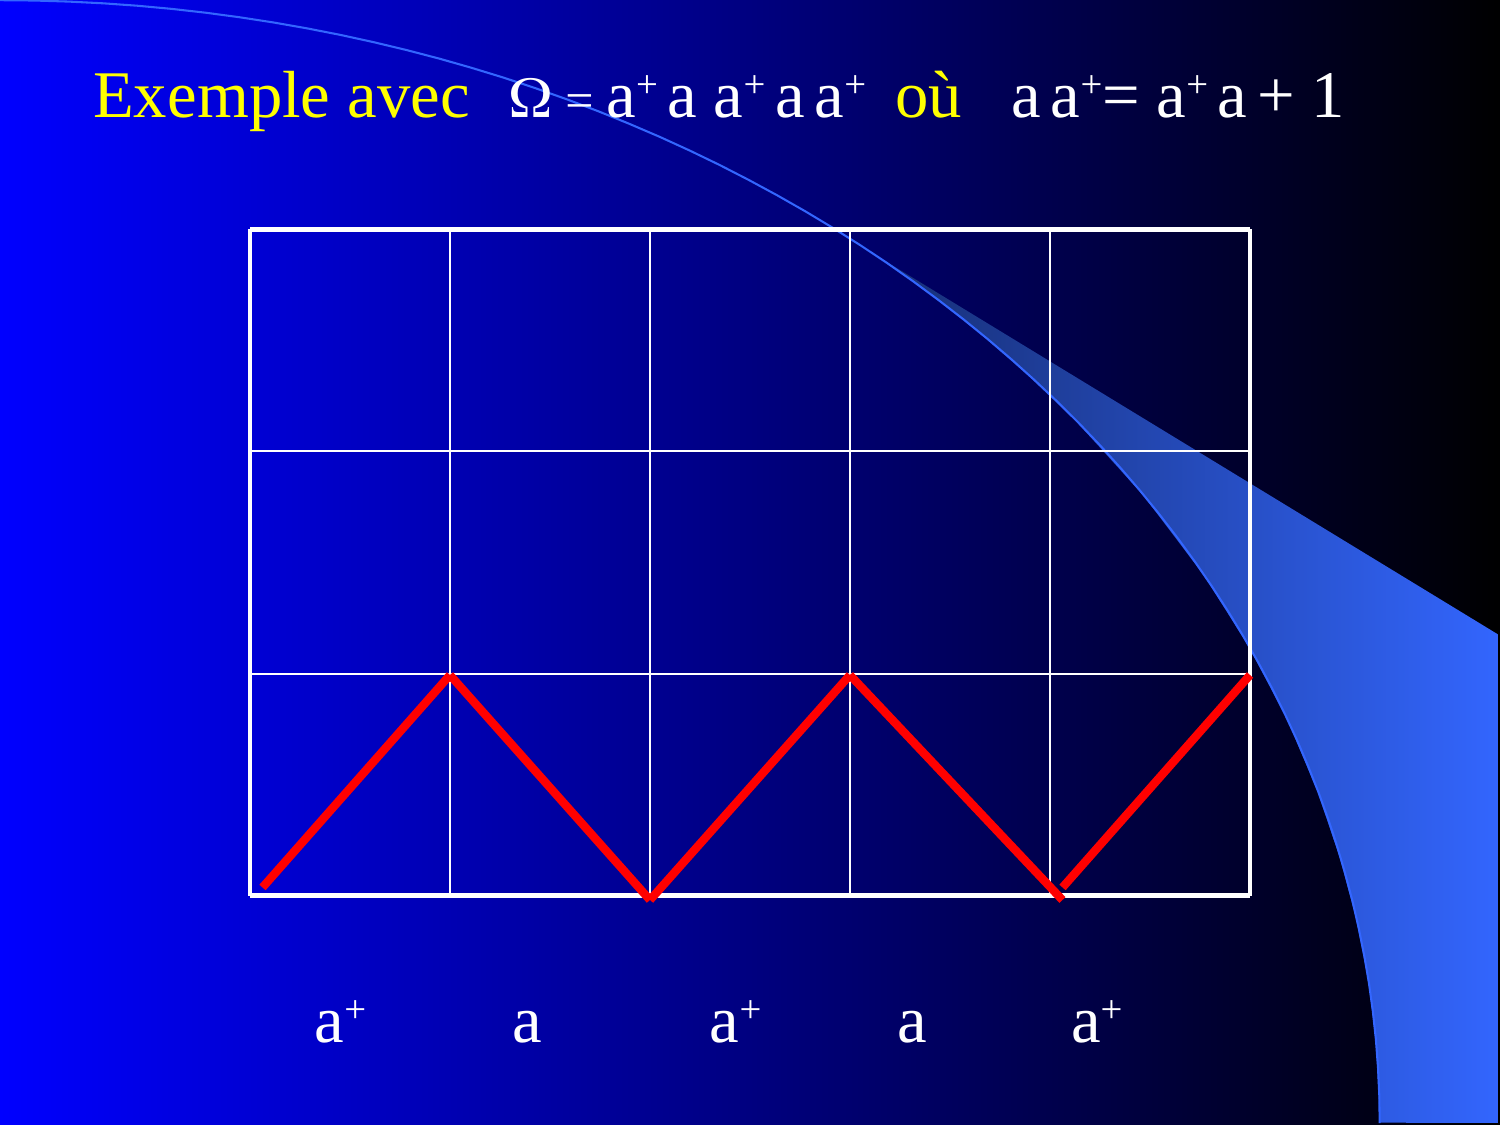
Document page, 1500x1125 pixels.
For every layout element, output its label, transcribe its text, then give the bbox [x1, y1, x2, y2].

text_box Exemple avec  = a+ a a+ a a+ où a a+= a+ a + 1 [78, 49, 1361, 140]
text_box a+ a a+ a a+ [249, 974, 1276, 1065]
